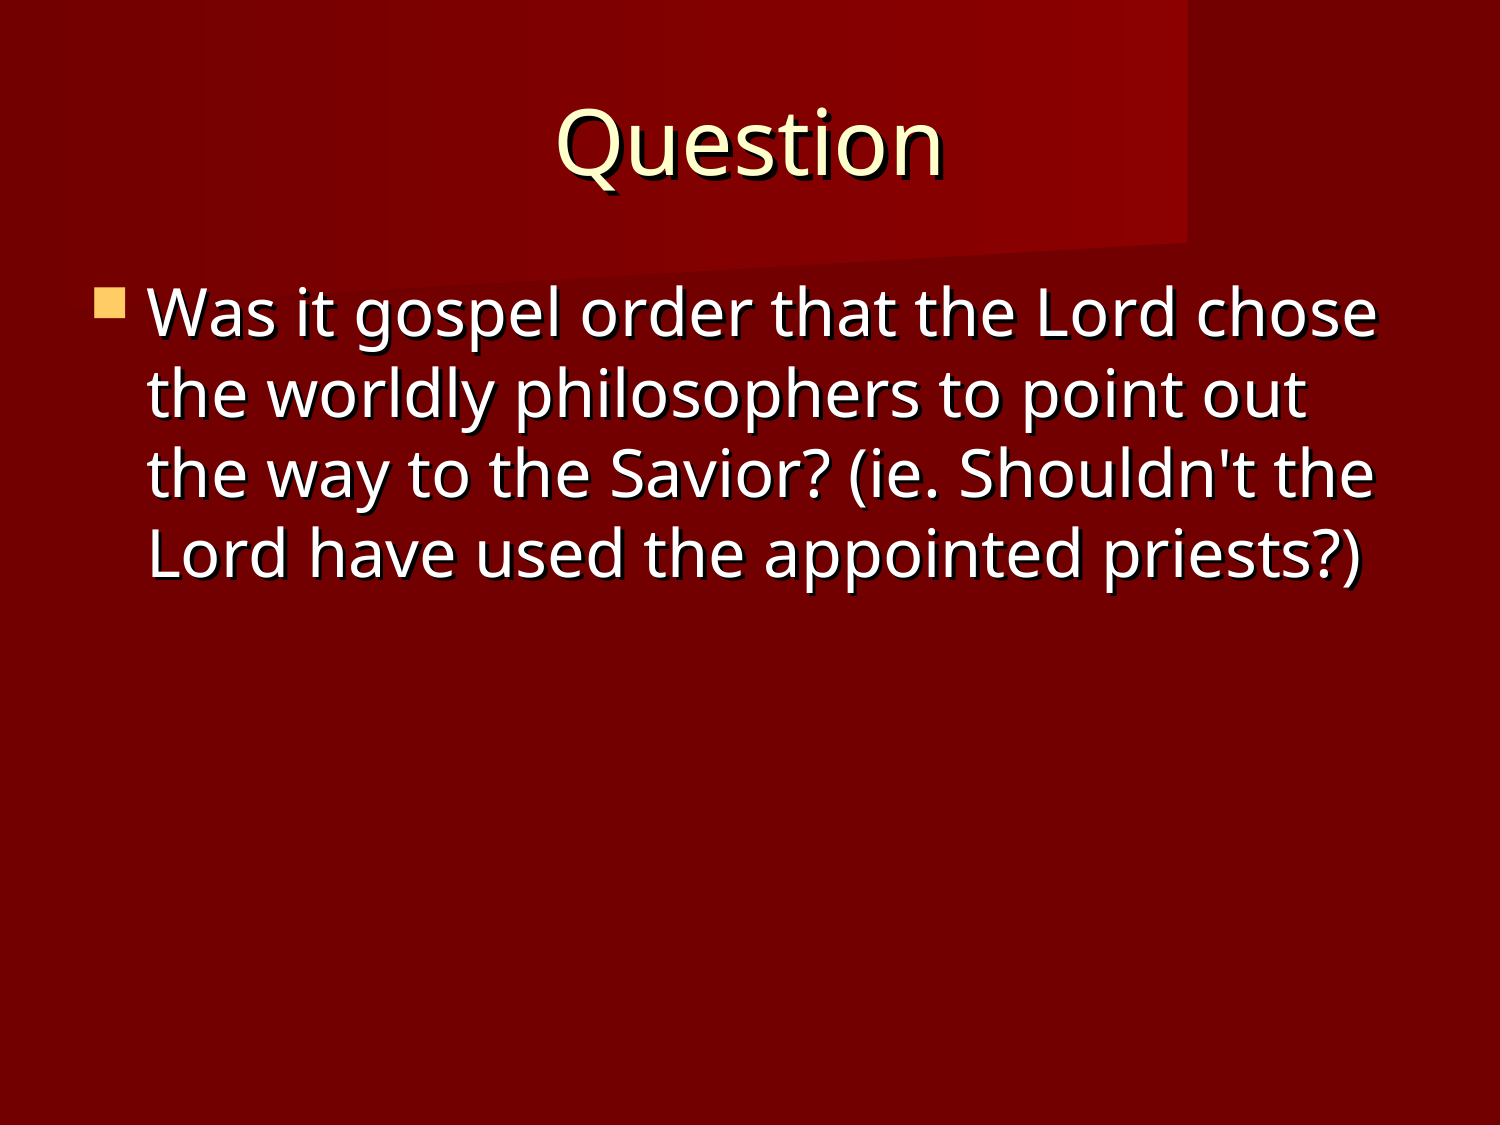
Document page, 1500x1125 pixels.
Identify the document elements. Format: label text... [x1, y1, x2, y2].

list Was it gospel order that the Lord chose the worldly philosophers to point out the way to the Savior? (ie. Shouldn't the Lord have used the appointed priests?) [75, 262, 1426, 1001]
title Question [75, 45, 1426, 233]
